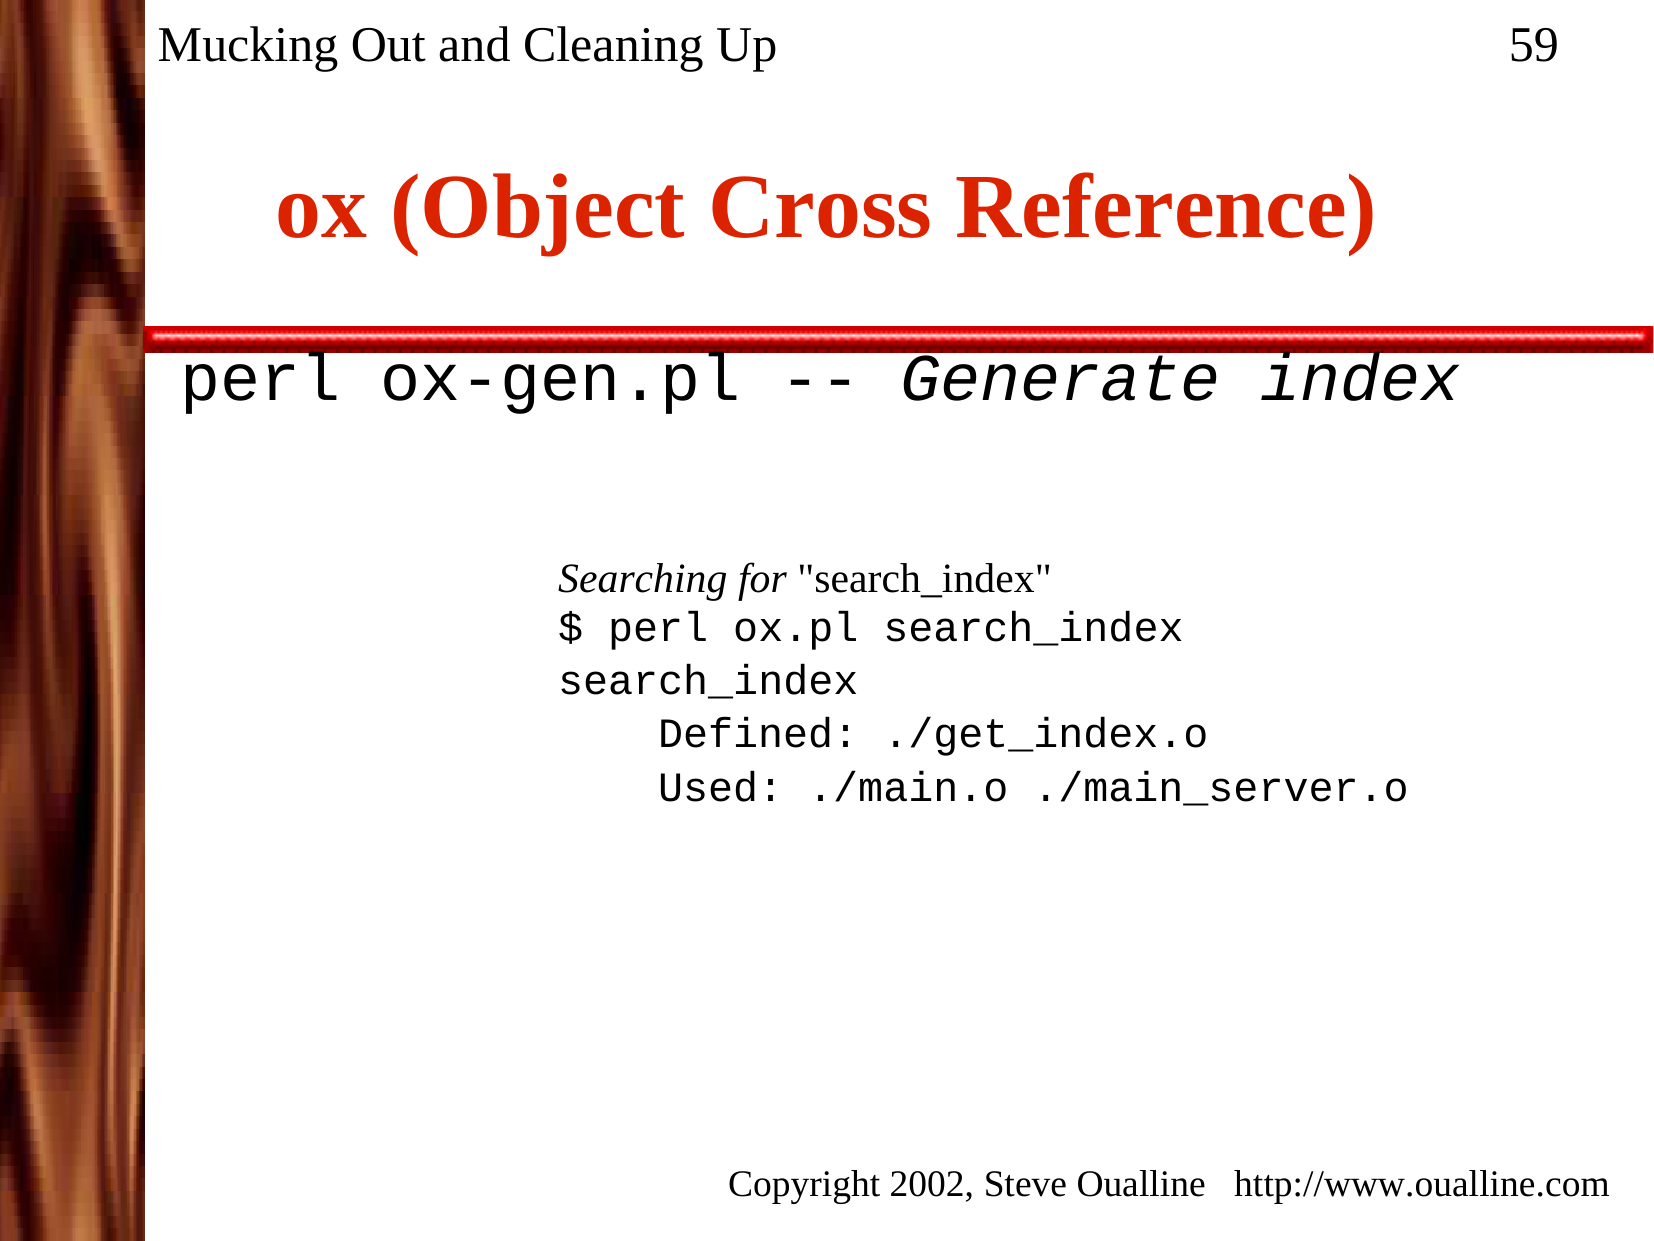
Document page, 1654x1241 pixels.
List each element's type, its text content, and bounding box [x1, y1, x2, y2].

list perl ox-gen.pl -- Generate index Searching for "search_index" $ perl ox.pl search_index search_index Defined: ./get_index.o Used: ./main.o ./main_server.o [168, 344, 1534, 1127]
picture [0, 0, 1654, 1241]
title ox (Object Cross Reference) [121, 102, 1534, 310]
